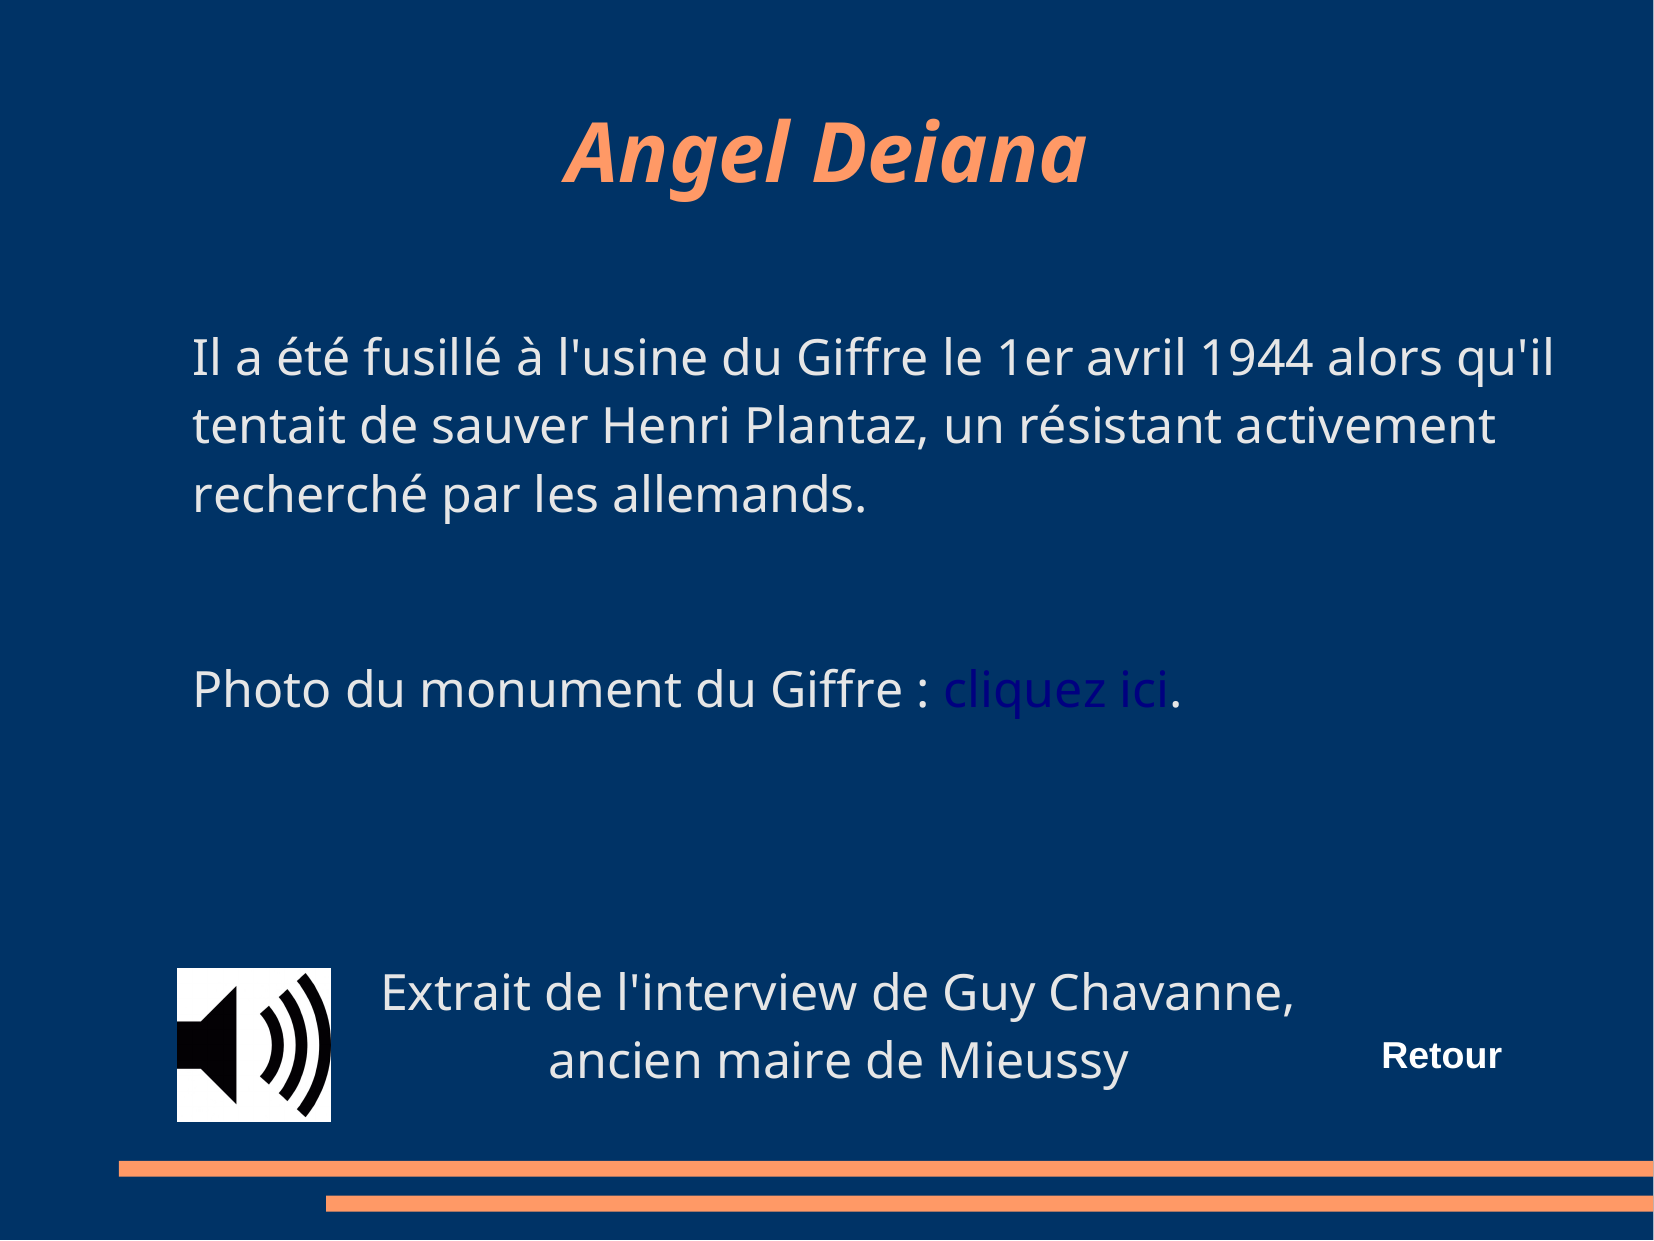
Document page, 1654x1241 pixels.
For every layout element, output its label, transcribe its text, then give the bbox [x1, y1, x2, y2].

list Il a été fusillé à l'usine du Giffre le 1er avril 1944 alors qu'il tentait de sauver Henri Plantaz, un résistant activement recherché par les allemands. Photo du monument du Giffre : cliquez ici. [121, 322, 1561, 1132]
title Angel Deiana [121, 46, 1534, 254]
text_box Extrait de l'interview de Guy Chavanne, ancien maire de Mieussy [295, 956, 1312, 1097]
text_box Retour [1322, 1027, 1561, 1099]
picture [177, 968, 331, 1123]
